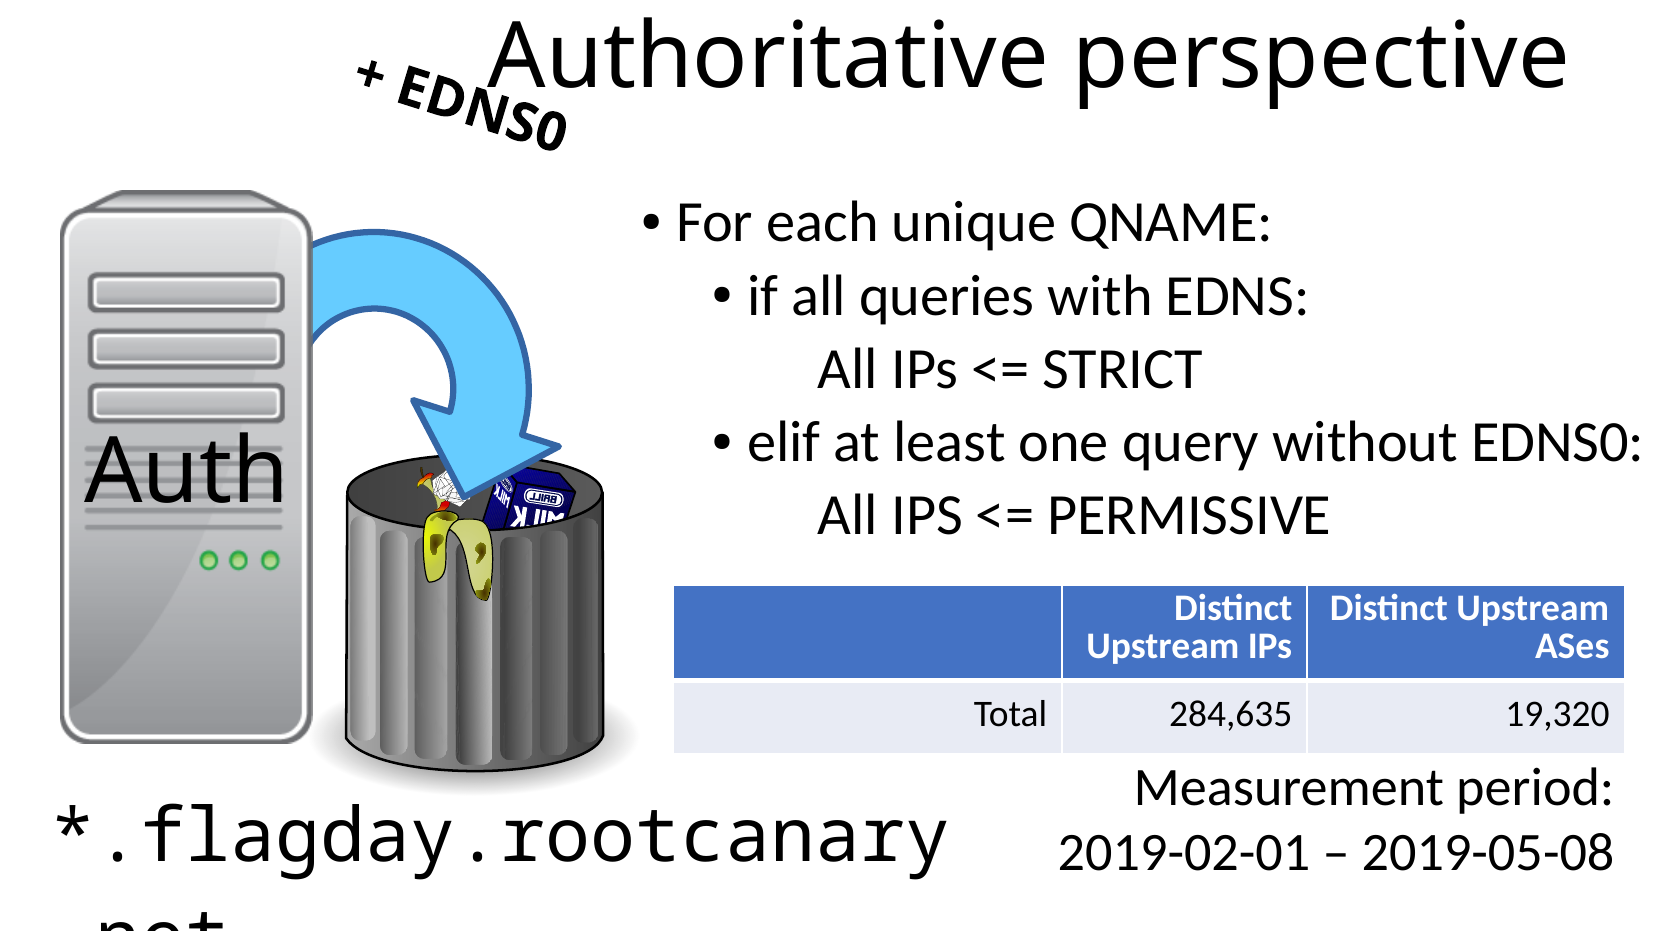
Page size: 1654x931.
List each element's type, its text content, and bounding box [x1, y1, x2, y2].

text_box For each unique QNAME: if all queries with EDNS: All IPs <= STRICT elif at least one query without EDNS0: All IPS <= PERMISSIVE [625, 192, 1654, 638]
table_header Distinct Upstream IPs [1063, 638, 1306, 678]
text_box *.flagday.rootcanary.net [35, 773, 981, 931]
text_box + EDNS0 [313, 231, 559, 498]
table_cell 19,320 [1308, 683, 1624, 744]
table_header Distinct Upstream ASes [1308, 638, 1624, 678]
table_header [674, 638, 1061, 678]
table_cell 284,635 [1063, 683, 1306, 744]
picture [60, 190, 646, 773]
title Authoritative perspective [82, 23, 1571, 207]
table_cell Total [674, 683, 1061, 753]
text_box Measurement period: 2019-02-01 – 2019-05-08 [980, 744, 1630, 889]
